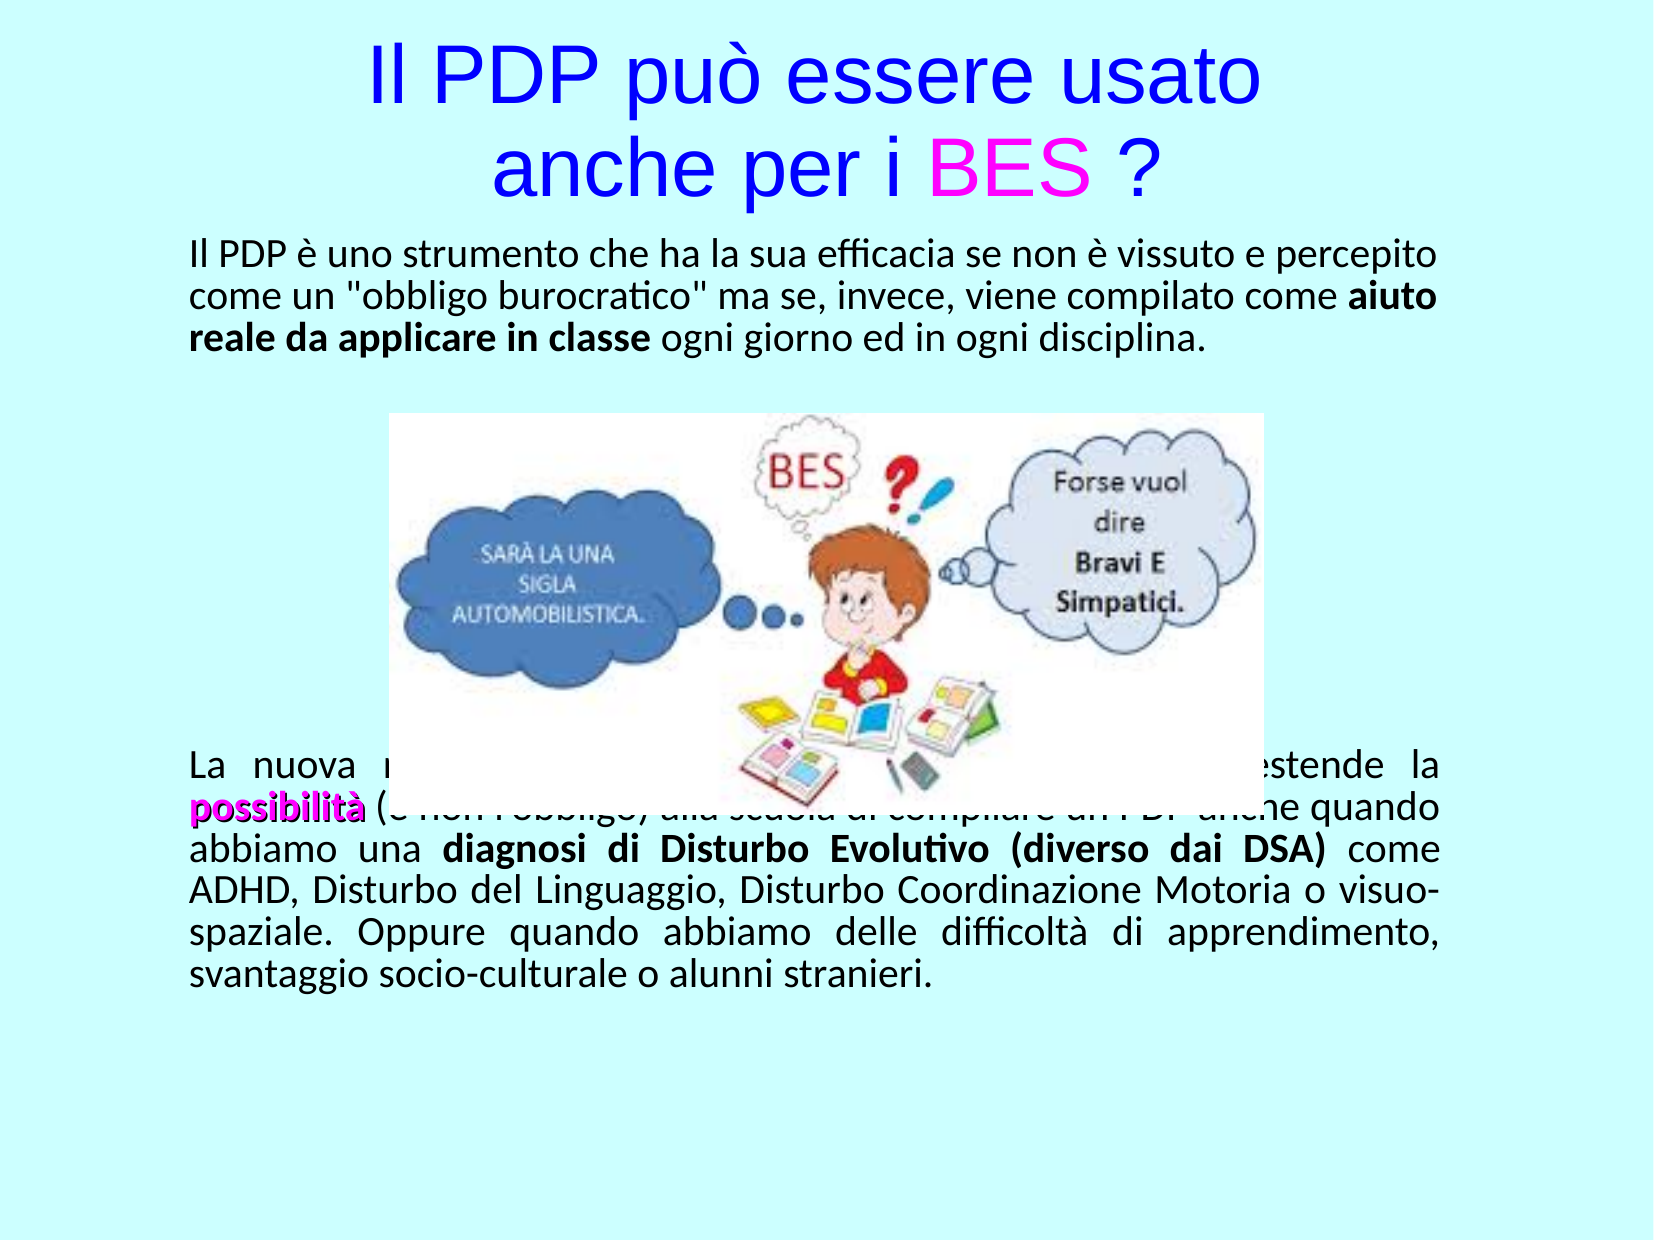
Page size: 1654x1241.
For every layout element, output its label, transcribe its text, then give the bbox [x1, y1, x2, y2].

list Il PDP è uno strumento che ha la sua efficacia se non è vissuto e percepito come un "obbligo burocratico" ma se, invece, viene compilato come aiuto reale da applicare in classe ogni giorno ed in ogni disciplina. La nuova normativa sui Bisogni Educativi Speciali (BES) estende la possibilità (e non l’obbligo) alla scuola di compilare un PDP anche quando abbiamo una diagnosi di Disturbo Evolutivo (diverso dai DSA) come ADHD, Disturbo del Linguaggio, Disturbo Coordinazione Motoria o visuo-spaziale. Oppure quando abbiamo delle difficoltà di apprendimento, svantaggio socio-culturale o alunni stranieri. [188, 236, 1441, 1128]
title Il PDP può essere usato anche per i BES ? [82, 17, 1571, 225]
picture [389, 413, 1264, 815]
